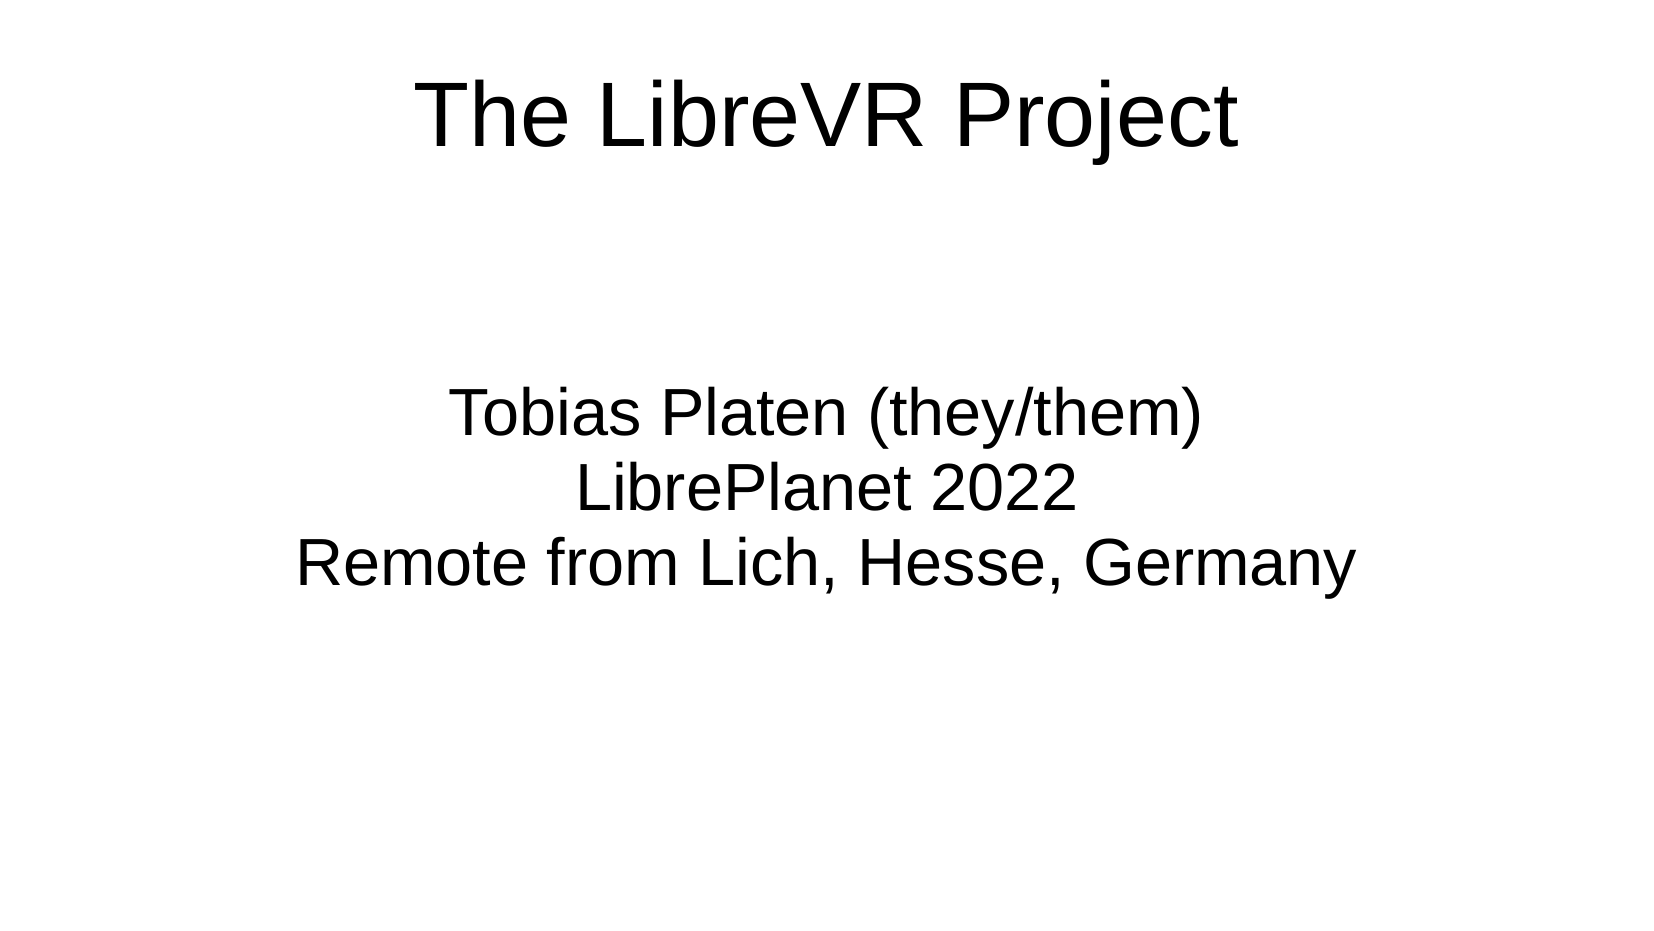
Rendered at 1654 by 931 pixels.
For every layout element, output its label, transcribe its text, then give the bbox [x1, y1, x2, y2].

title The LibreVR Project [82, 37, 1571, 193]
subtitle Tobias Platen (they/them) LibrePlanet 2022 Remote from Lich, Hesse, Germany [82, 217, 1571, 758]
